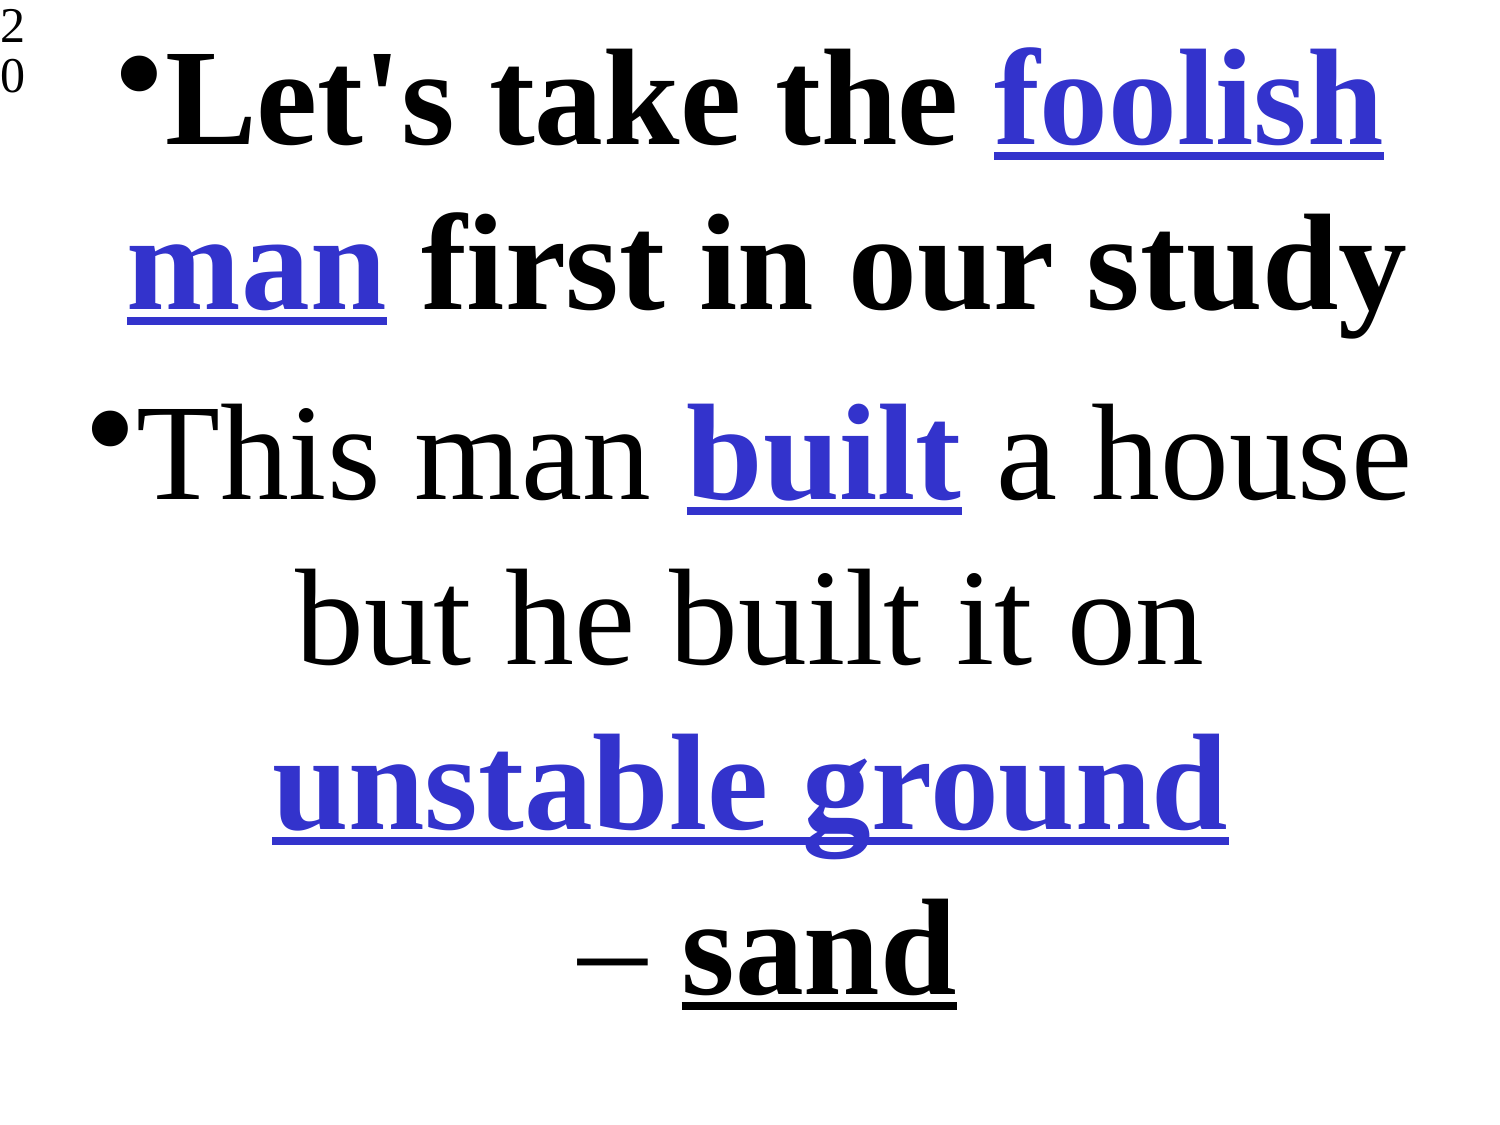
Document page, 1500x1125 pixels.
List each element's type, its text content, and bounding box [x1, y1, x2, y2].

text_box Let's take the foolish man first in our study This man built a house but he built it on unstable ground – sand [0, 0, 1500, 1125]
